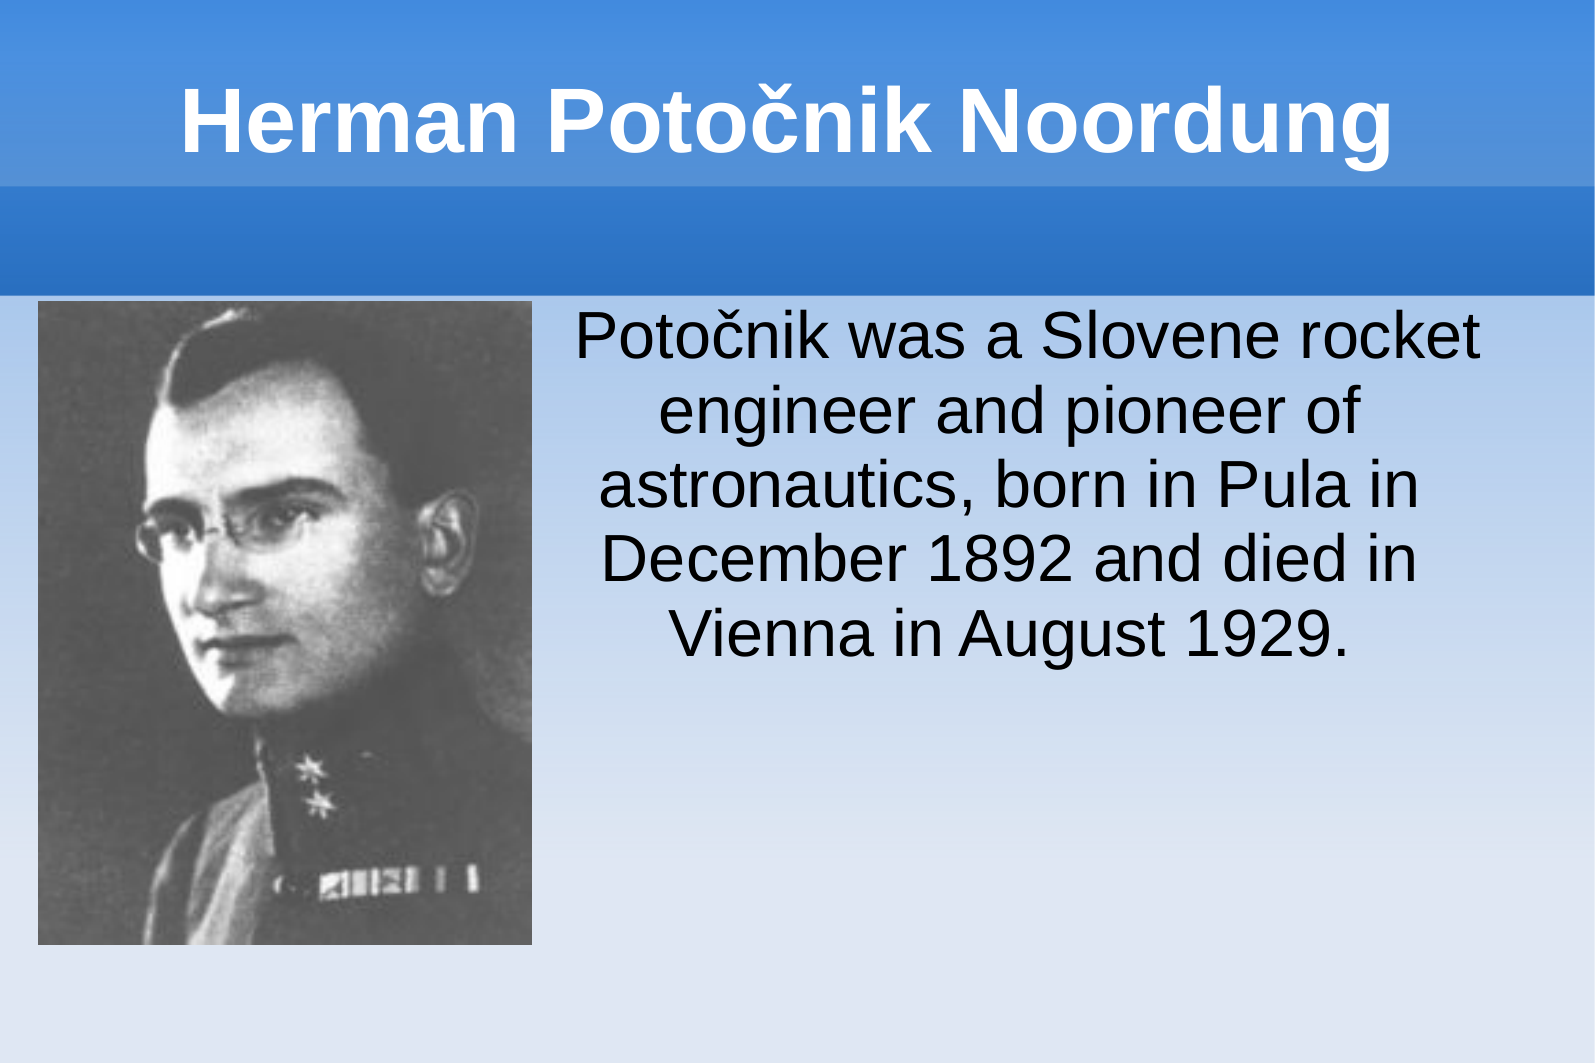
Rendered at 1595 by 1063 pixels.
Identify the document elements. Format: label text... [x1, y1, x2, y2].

subtitle Potočnik was a Slovene rocket engineer and pioneer of astronautics, born in Pula in December 1892 and died in Vienna in August 1929. [513, 295, 1506, 894]
picture [0, 0, 1595, 1063]
title Herman Potočnik Noordung [70, 66, 1506, 170]
